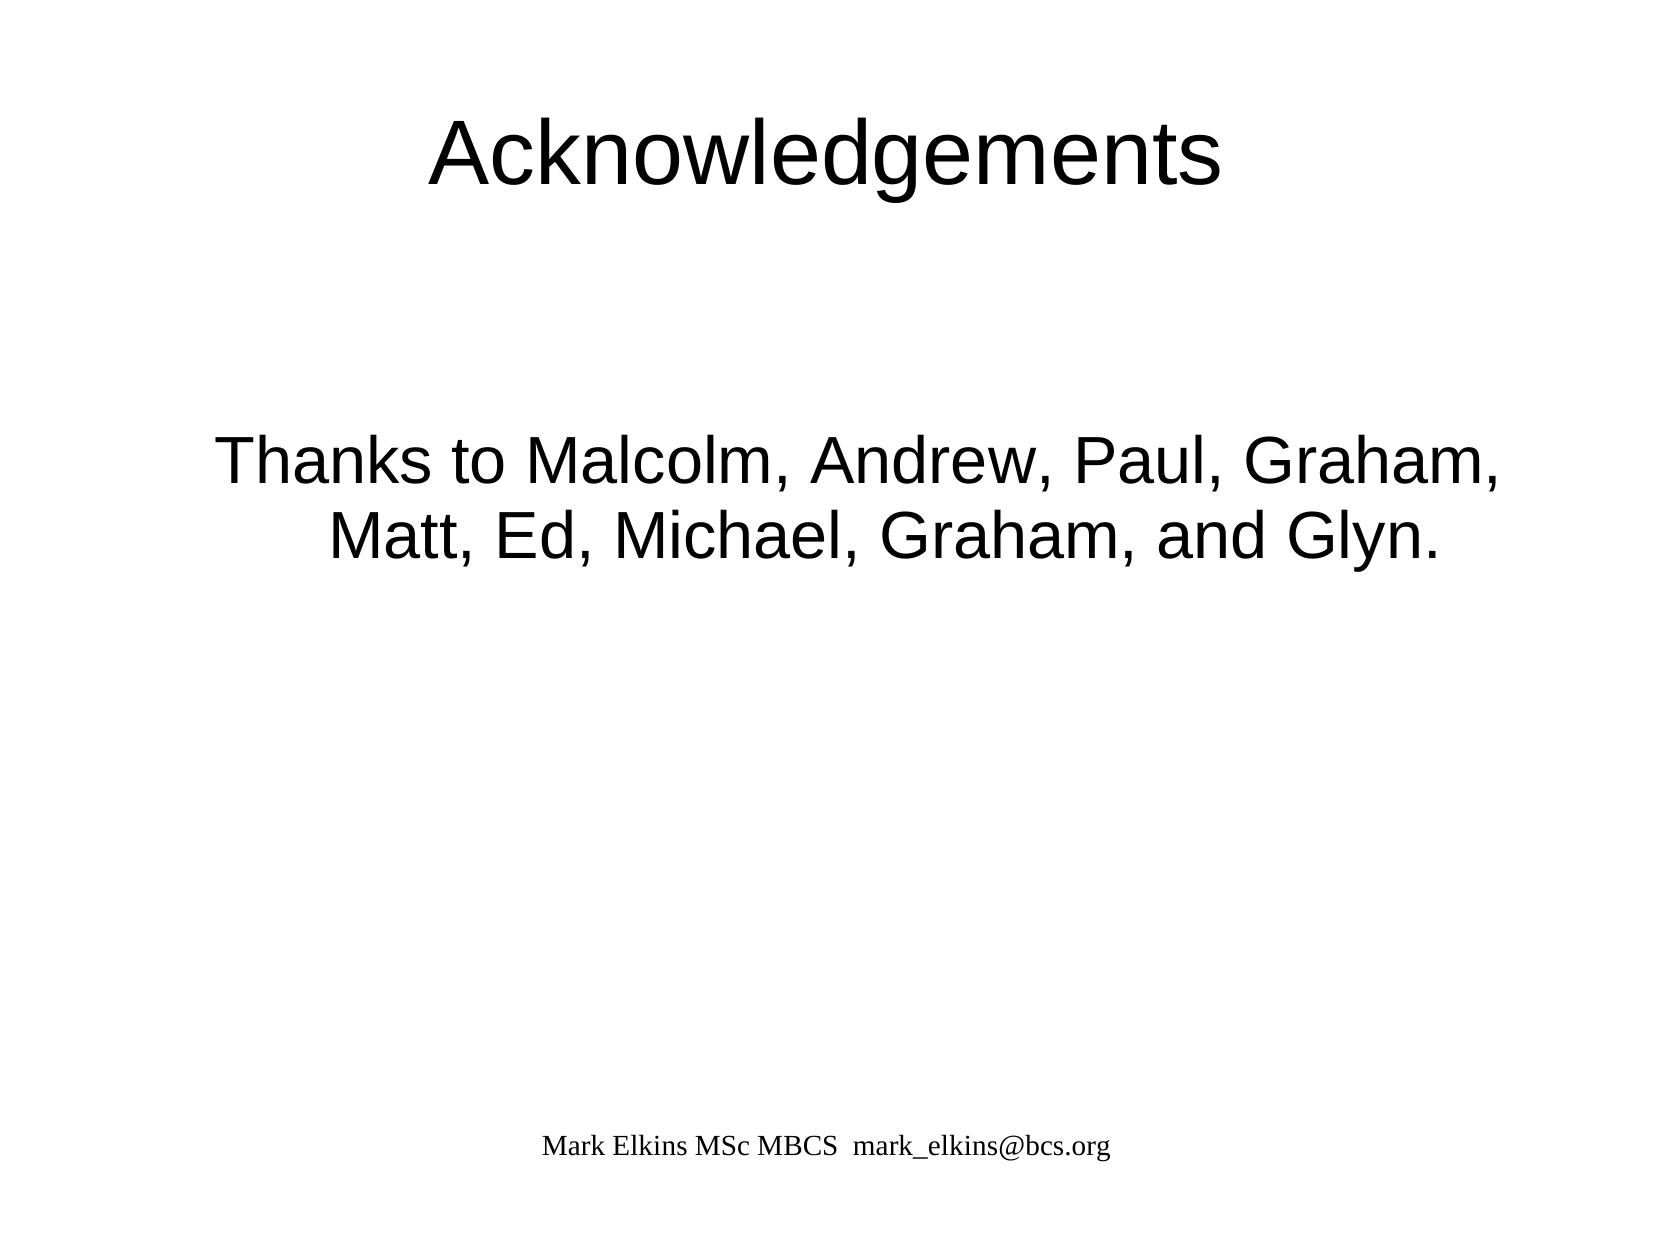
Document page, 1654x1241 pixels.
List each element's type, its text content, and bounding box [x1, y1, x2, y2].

title Acknowledgements [82, 49, 1571, 257]
subtitle Thanks to Malcolm, Andrew, Paul, Graham, Matt, Ed, Michael, Graham, and Glyn. [106, 246, 1595, 975]
